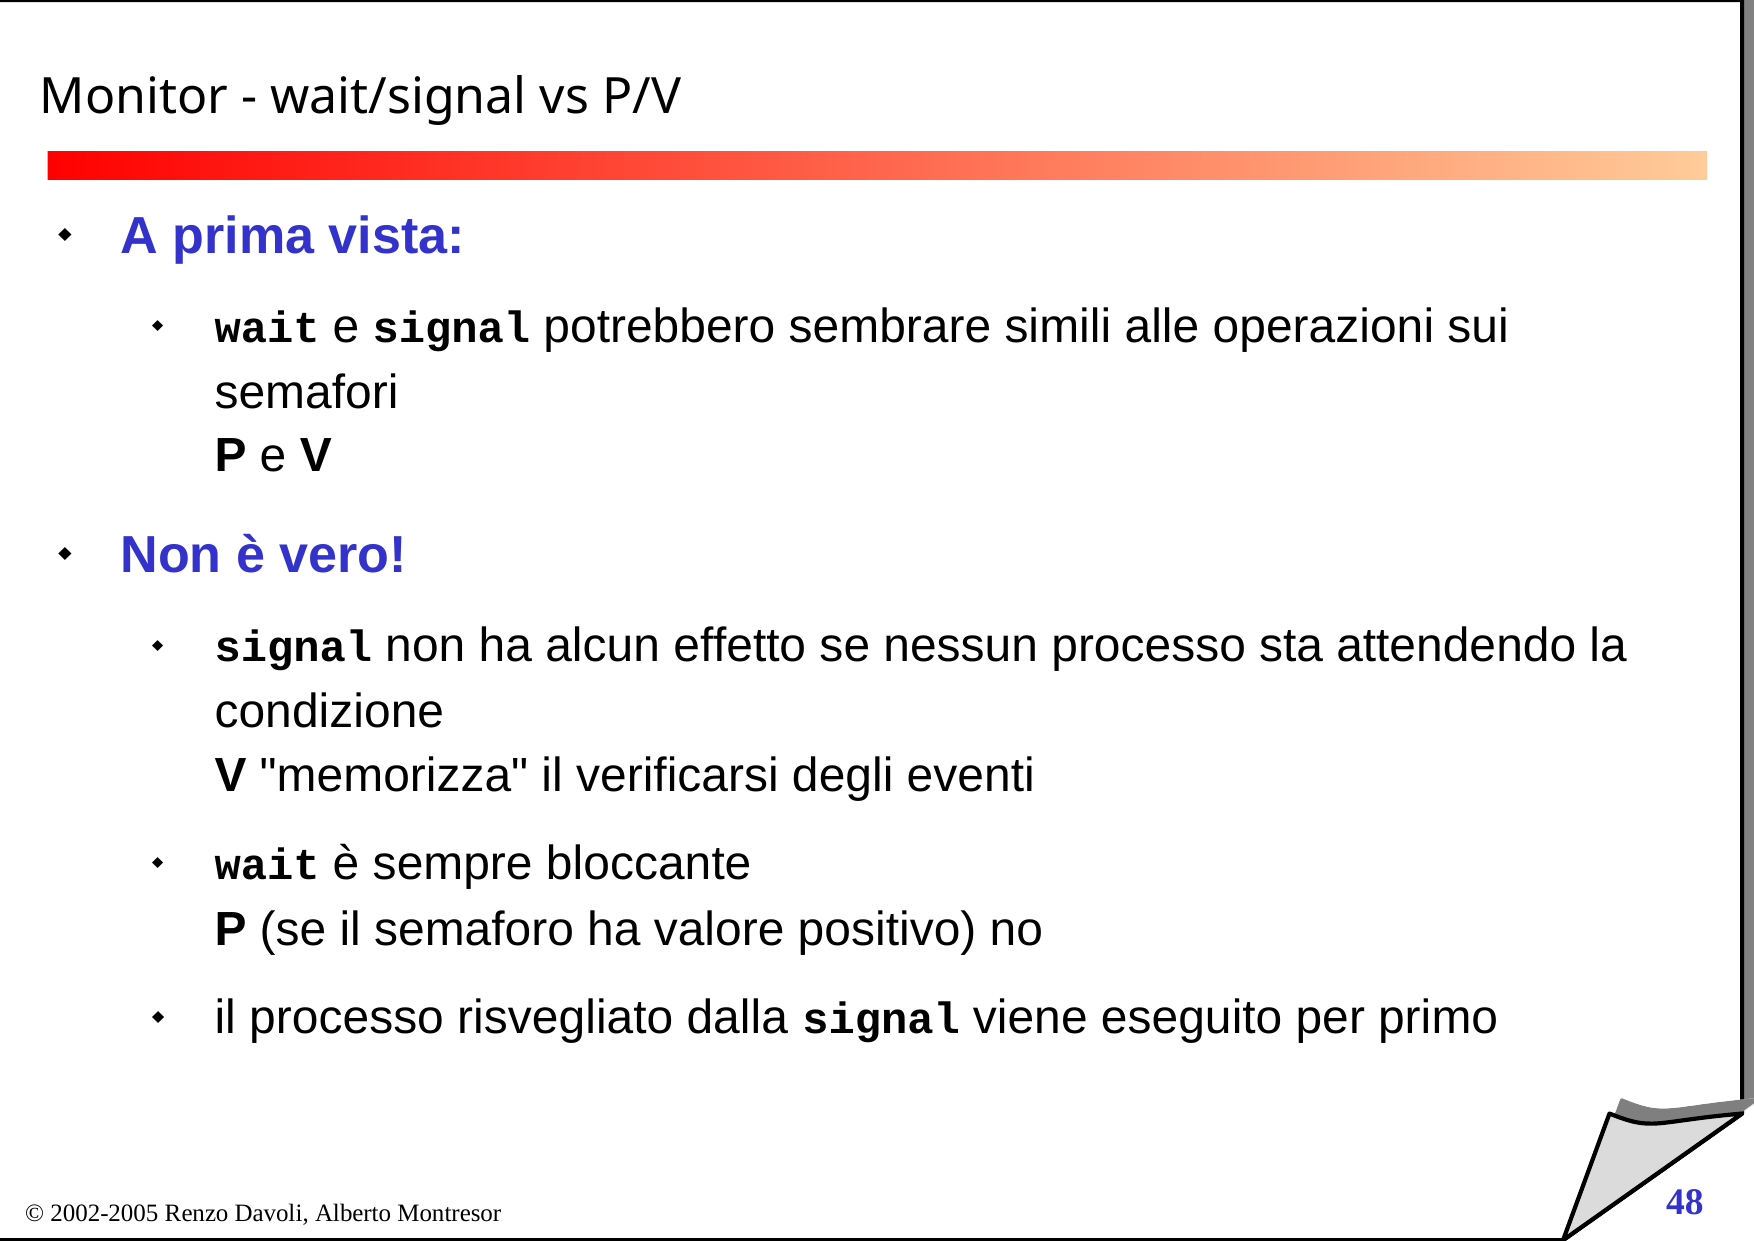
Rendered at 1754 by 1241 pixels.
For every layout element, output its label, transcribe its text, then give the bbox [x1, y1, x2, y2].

list A prima vista: wait e signal potrebbero sembrare simili alle operazioni sui semafori P e V Non è vero! signal non ha alcun effetto se nessun processo sta attendendo la condizione V "memorizza" il verificarsi degli eventi wait è sempre bloccante P (se il semaforo ha valore positivo) no il processo risvegliato dalla signal viene eseguito per primo [58, 206, 1696, 1056]
title Monitor - wait/signal vs P/V [39, 49, 1713, 144]
